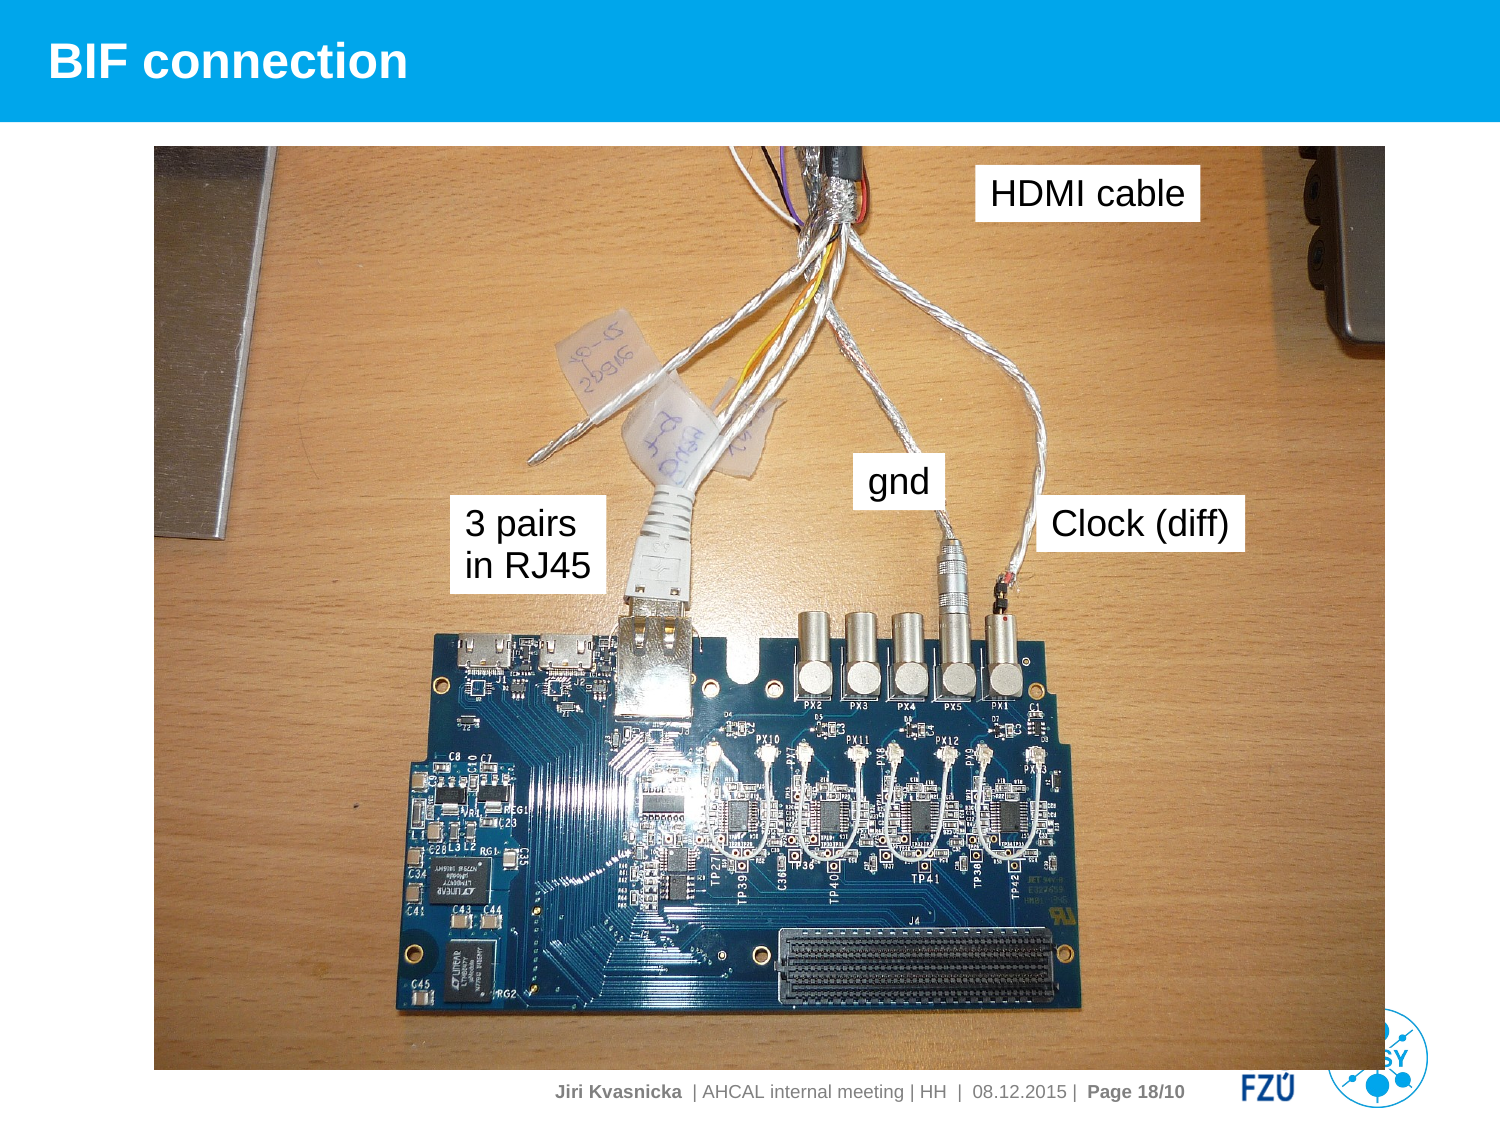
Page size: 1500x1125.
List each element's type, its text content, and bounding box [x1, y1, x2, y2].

title BIF connection [47, 16, 1446, 107]
text_box gnd [853, 453, 946, 511]
text_box Clock (diff) [1036, 495, 1246, 552]
text_box 3 pairs in RJ45 [450, 495, 607, 594]
text_box HDMI cable [975, 164, 1201, 222]
picture [154, 146, 1428, 1110]
